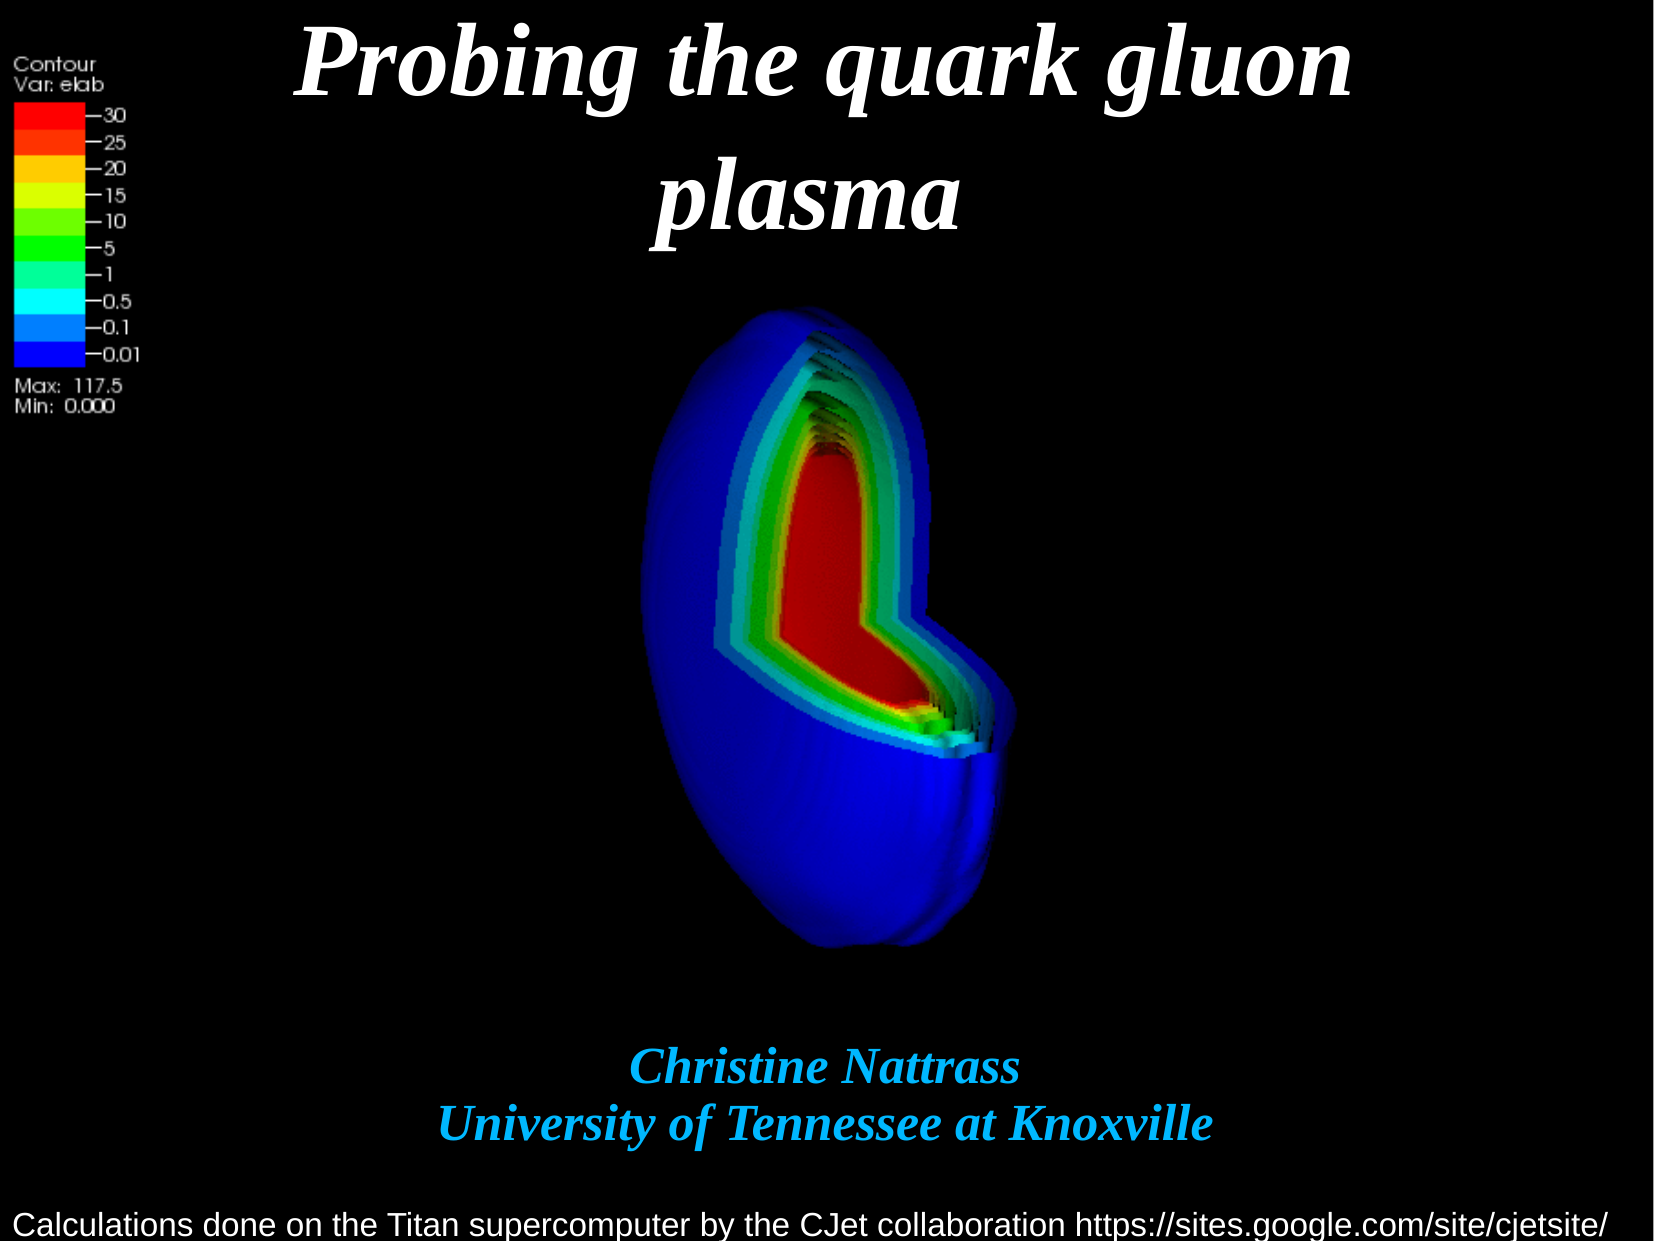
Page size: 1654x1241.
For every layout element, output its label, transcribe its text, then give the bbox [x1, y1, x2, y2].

text_box Calculations done on the Titan supercomputer by the CJet collaboration https://sites.google.com/site/cjetsite/ [0, 1199, 1654, 1241]
picture [0, 0, 1654, 1199]
text_box Christine Nattrass University of Tennessee at Knoxville [412, 1029, 1238, 1161]
text_box Probing the quark gluon plasma [131, 0, 1520, 264]
